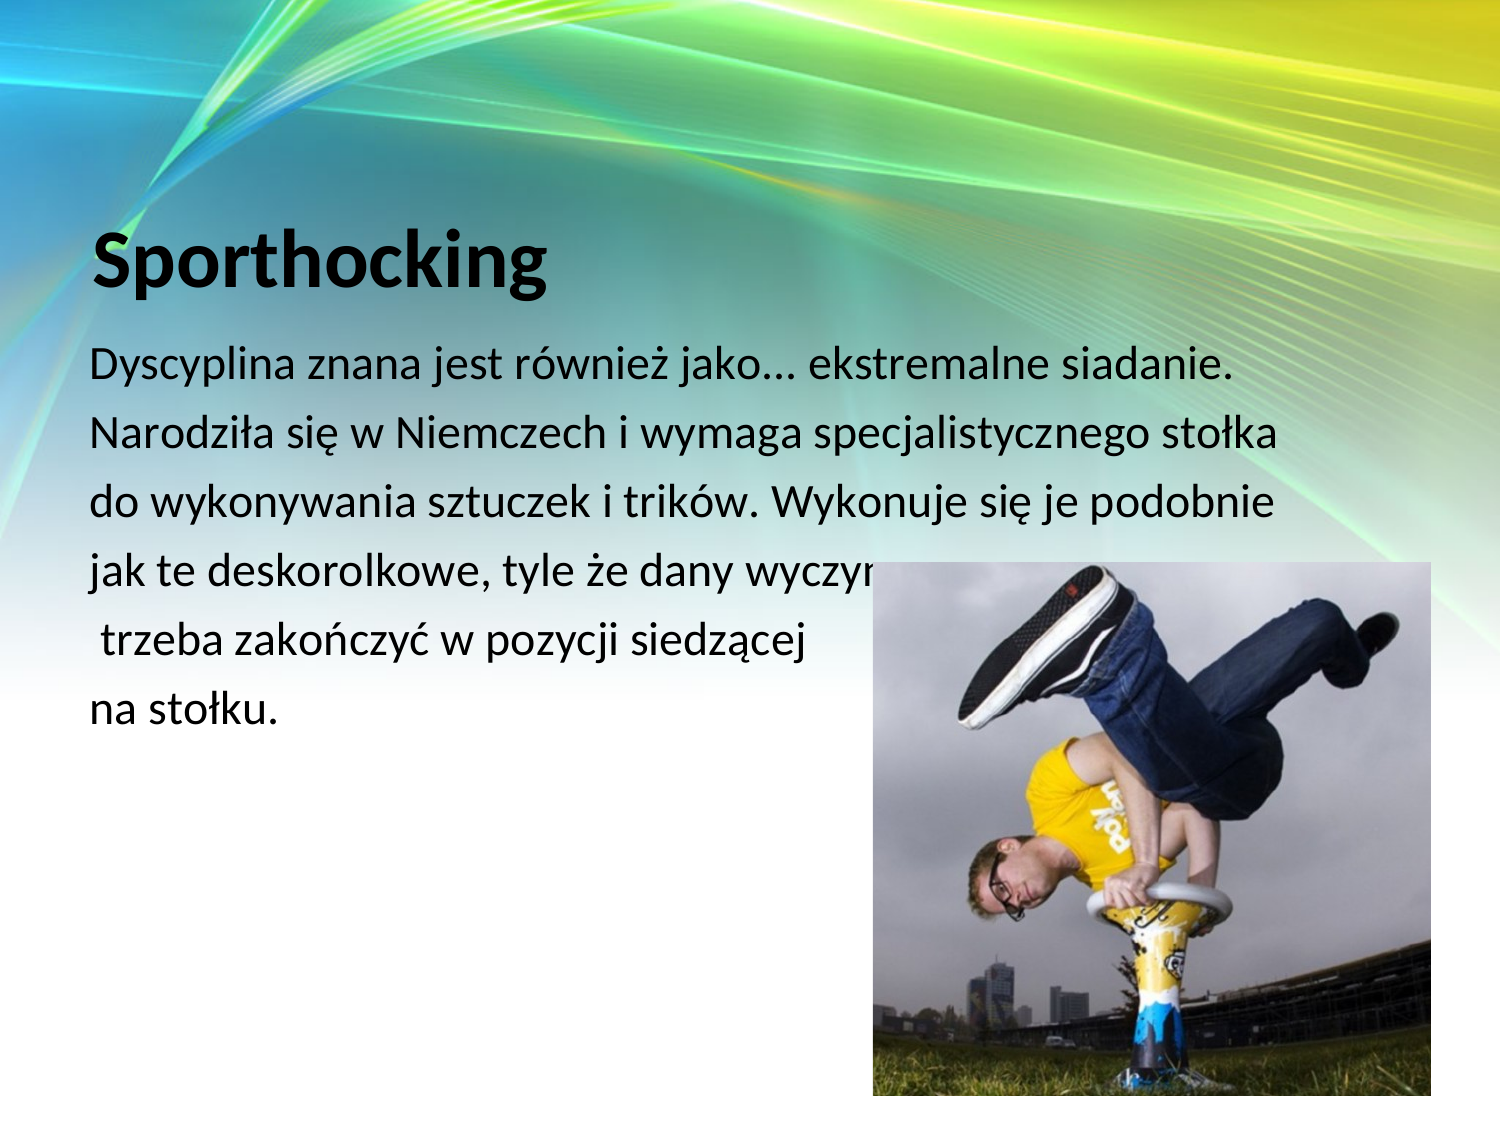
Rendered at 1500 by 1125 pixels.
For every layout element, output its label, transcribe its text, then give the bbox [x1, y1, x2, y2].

text_box Sporthocking [78, 196, 564, 312]
picture [0, 0, 1500, 1125]
text_box Dyscyplina znana jest również jako... ekstremalne siadanie. Narodziła się w Niemczech i wymaga specjalistycznego stołka do wykonywania sztuczek i trików. Wykonuje się je podobnie jak te deskorolkowe, tyle że dany wyczyn trzeba zakończyć w pozycji siedzącej na stołku. [74, 312, 1353, 742]
